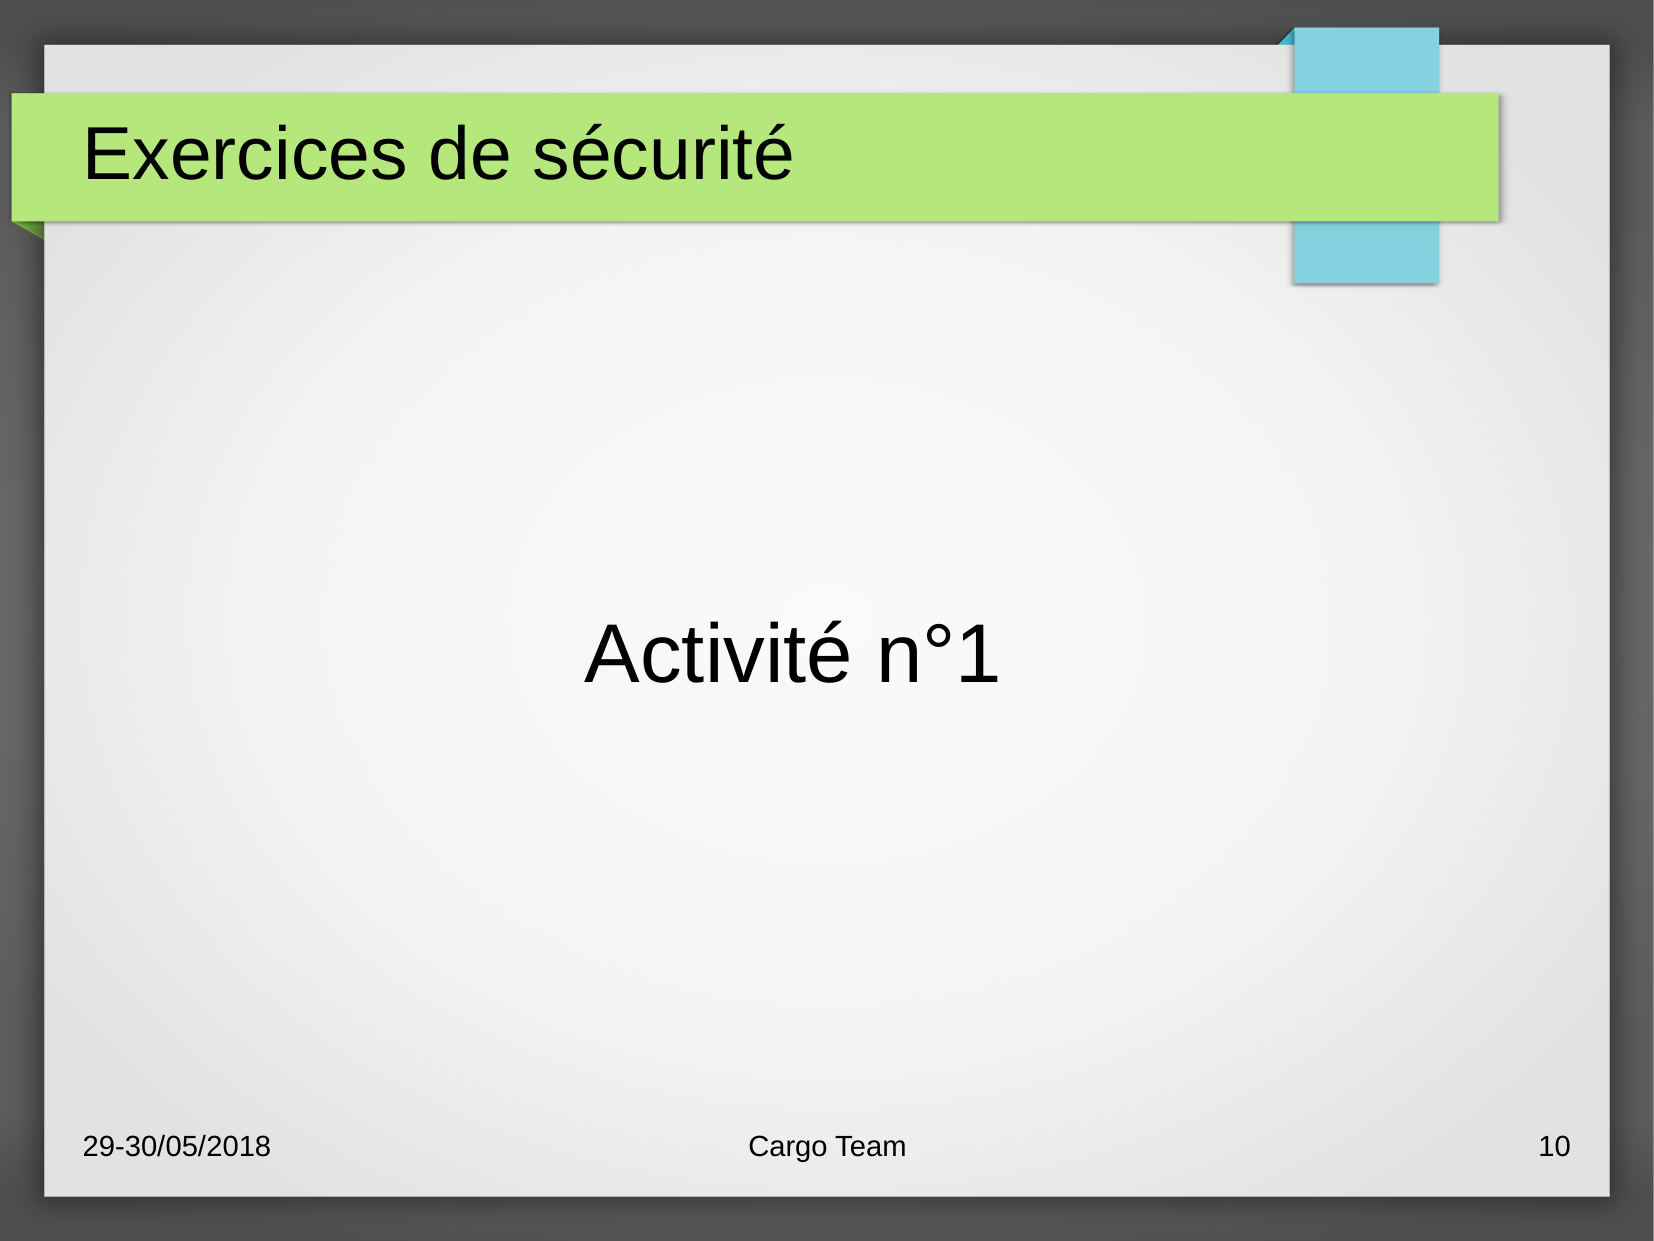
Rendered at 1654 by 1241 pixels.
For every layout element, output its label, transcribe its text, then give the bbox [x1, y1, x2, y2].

text_box Activité n°1 [570, 600, 1051, 693]
title Exercices de sécurité [82, 94, 1264, 213]
picture [0, 0, 1654, 1241]
